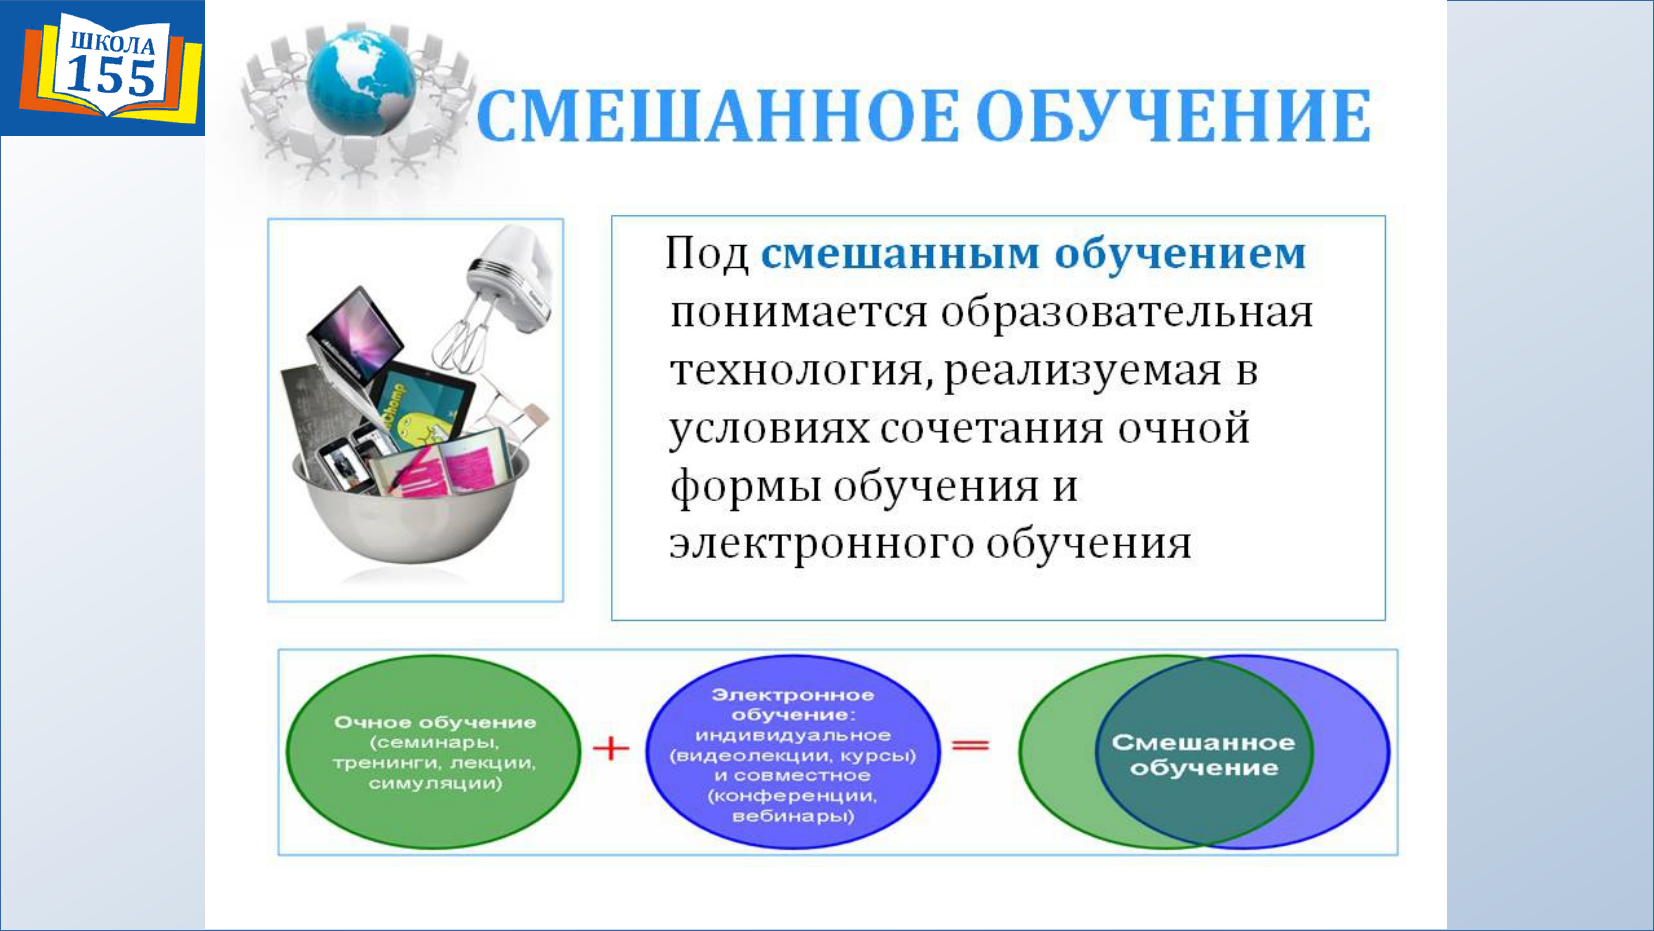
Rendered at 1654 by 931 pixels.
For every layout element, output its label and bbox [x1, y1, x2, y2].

picture [0, 0, 1447, 929]
text_box [0, 0, 1654, 931]
